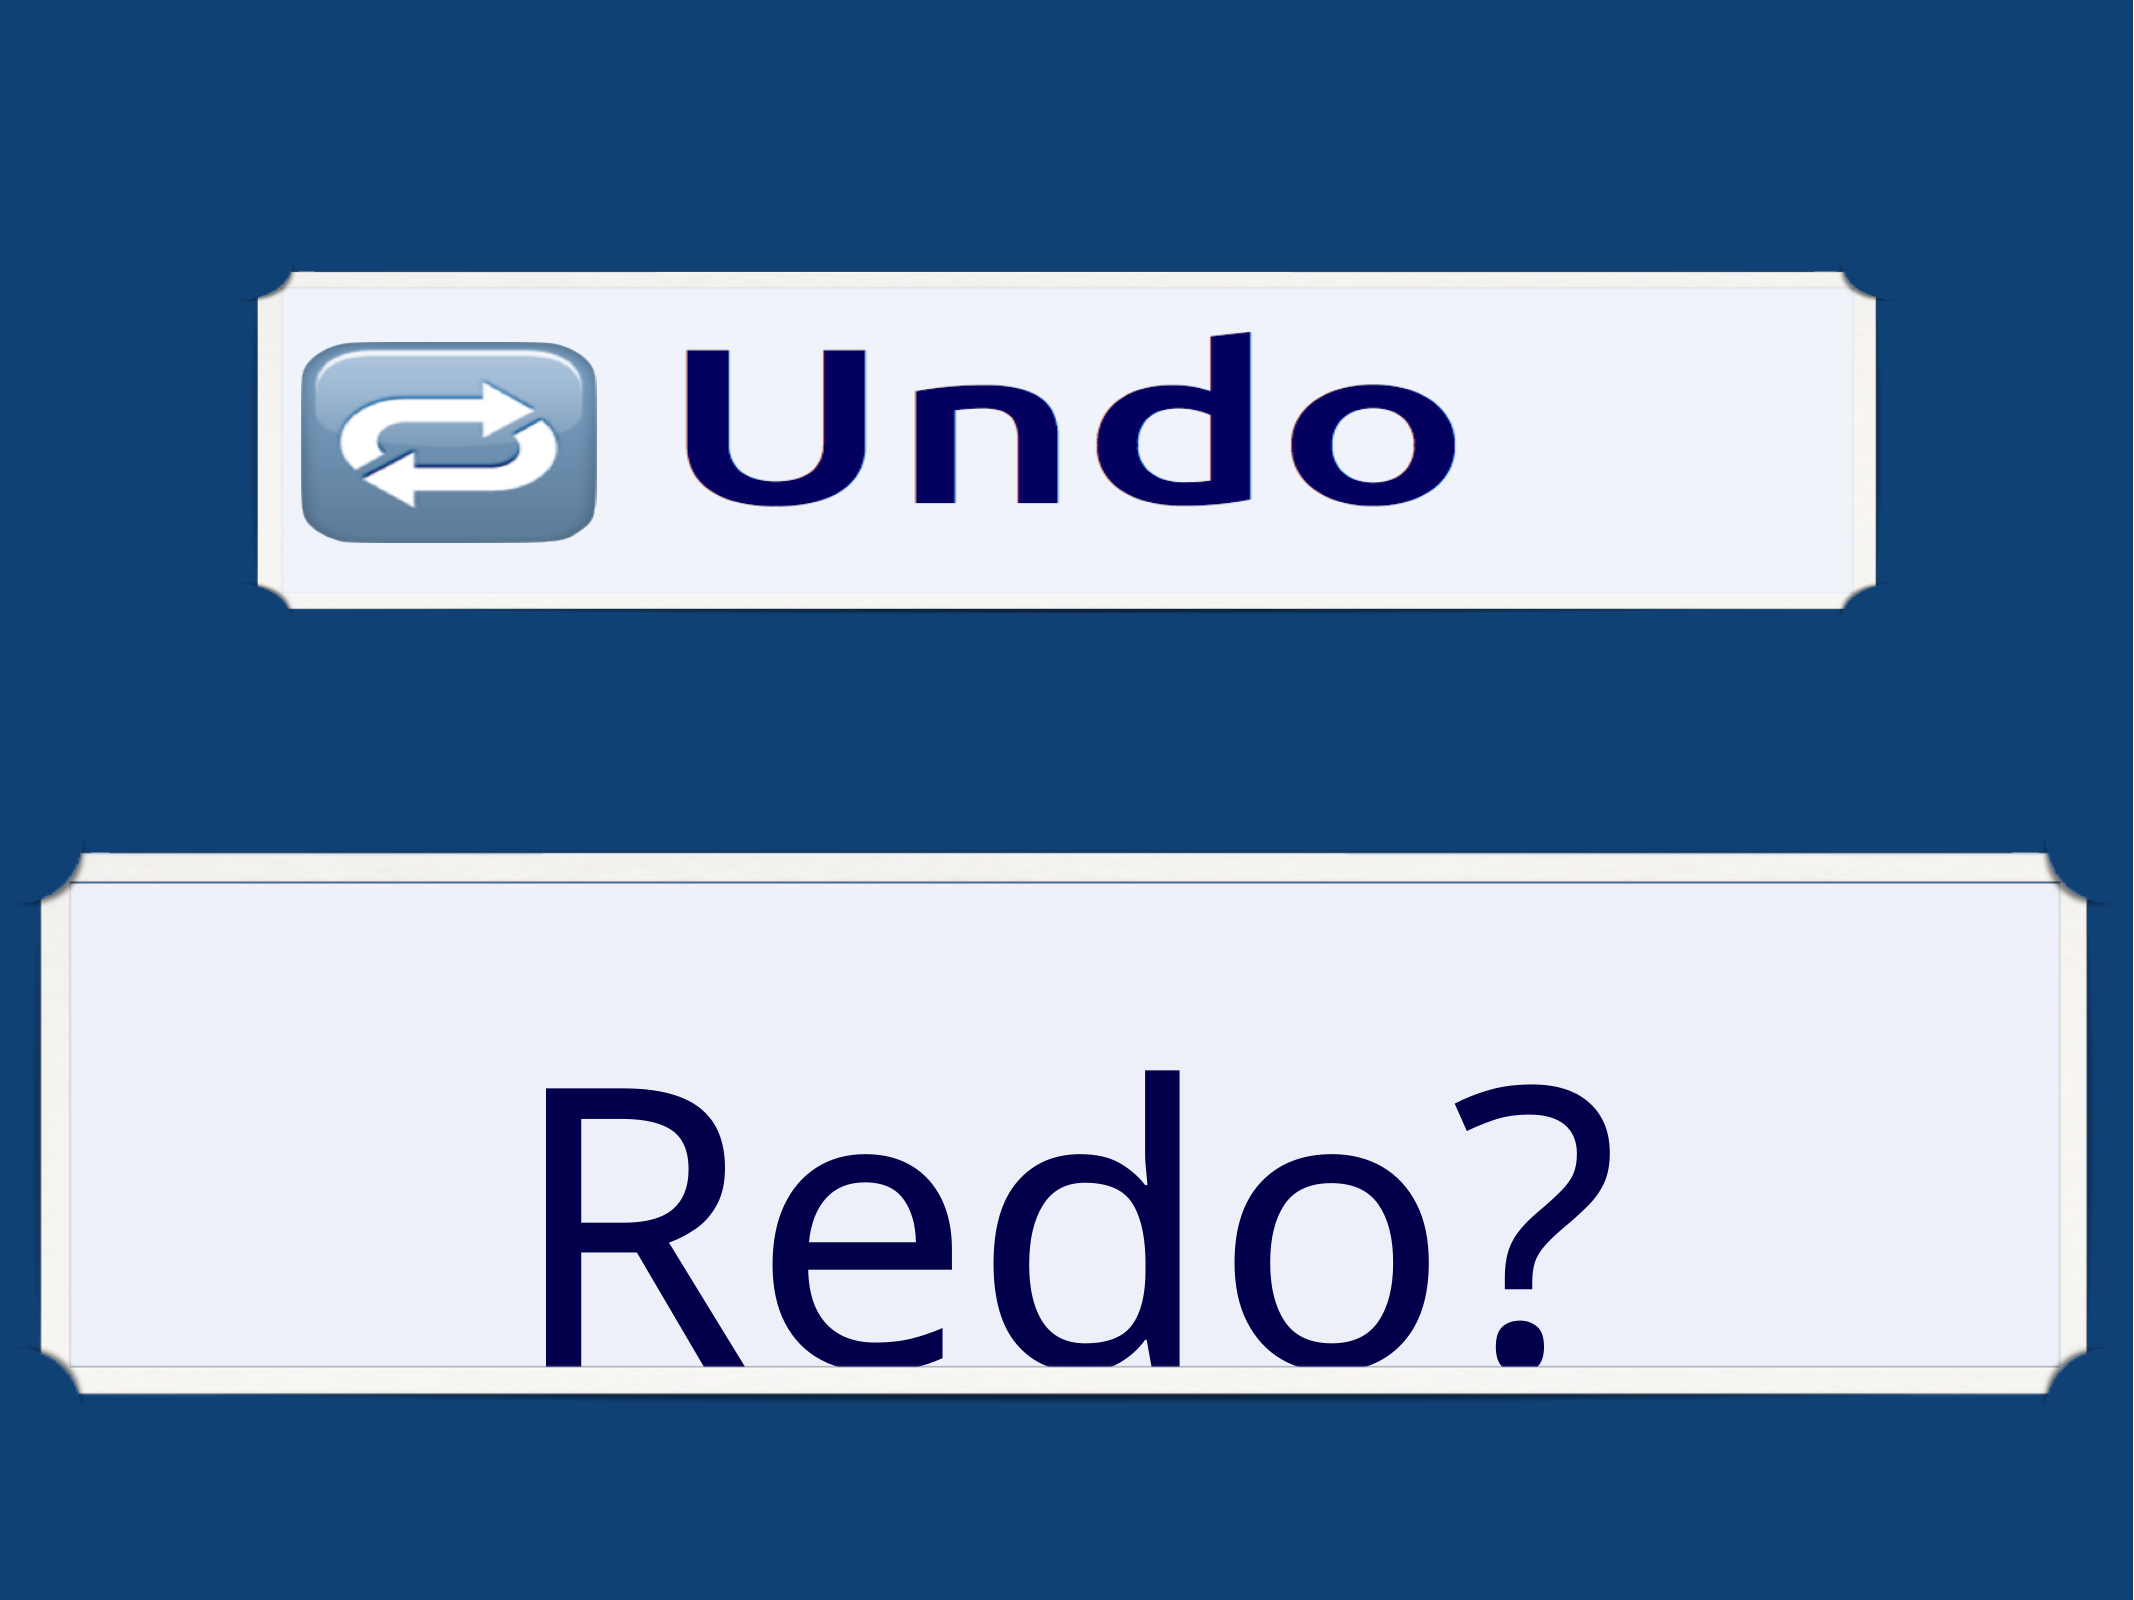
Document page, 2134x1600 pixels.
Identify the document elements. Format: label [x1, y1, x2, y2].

picture [110, 174, 2021, 723]
picture [8, 824, 2123, 1430]
